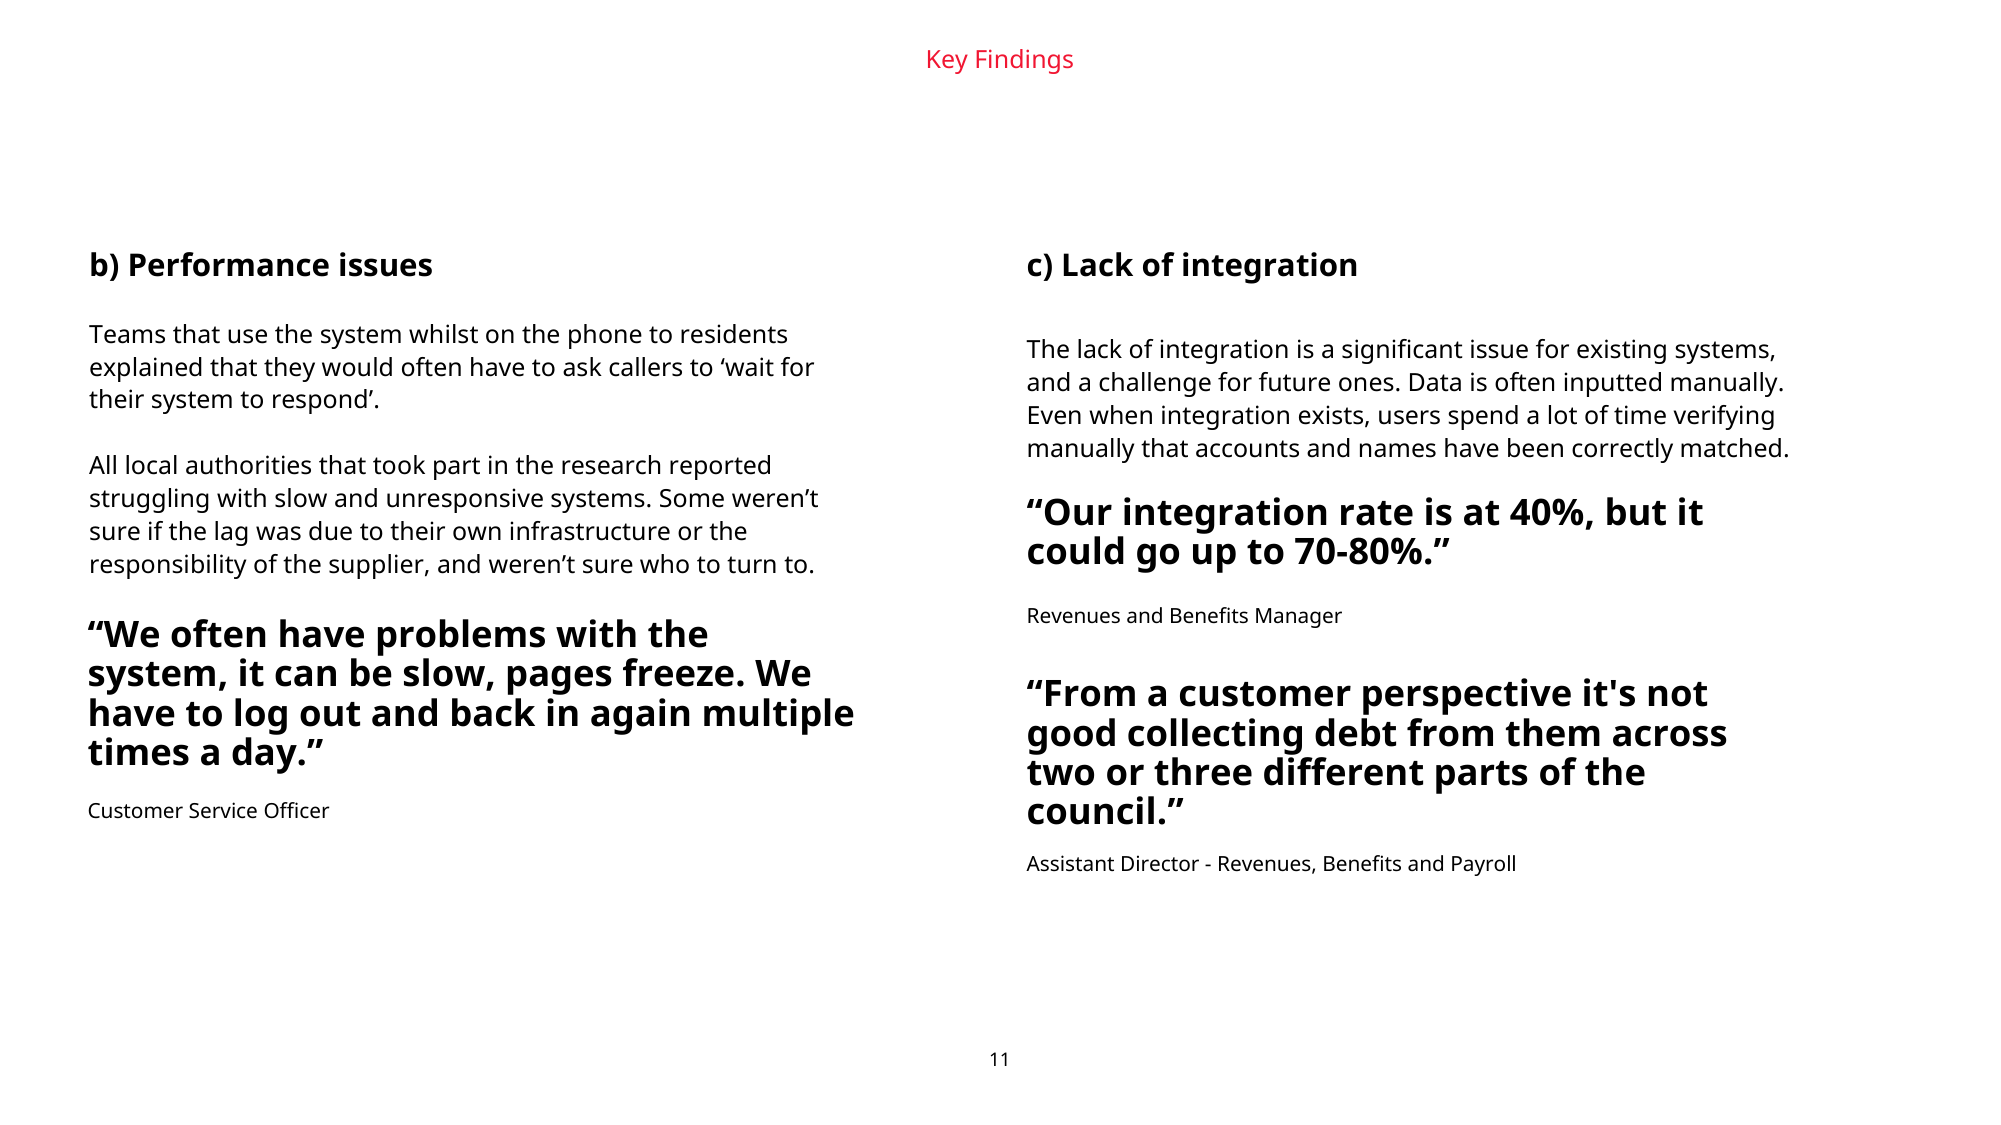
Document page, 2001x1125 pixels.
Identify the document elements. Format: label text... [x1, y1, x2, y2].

text_box c) Lack of integration The lack of integration is a significant issue for existing systems, and a challenge for future ones. Data is often inputted manually. Even when integration exists, users spend a lot of time verifying manually that accounts and names have been correctly matched. “Our integration rate is at 40%, but it could go up to 70-80%.” Revenues and Benefits Manager “From a customer perspective it's not good collecting debt from them across two or three different parts of the council.” Assistant Director - Revenues, Benefits and Payroll [1020, 235, 1804, 886]
text_box Key Findings [864, 40, 1136, 79]
text_box 17 [955, 997, 1045, 1123]
text_box b) Performance issues Teams that use the system whilst on the phone to residents explained that they would often have to ask callers to ‘wait for their system to respond’. All local authorities that took part in the research reported struggling with slow and unresponsive systems. Some weren’t sure if the lag was due to their own infrastructure or the responsibility of the supplier, and weren’t sure who to turn to. [83, 235, 867, 519]
text_box “We often have problems with the system, it can be slow, pages freeze. We have to log out and back in again multiple times a day.” Customer Service Officer [81, 610, 865, 946]
